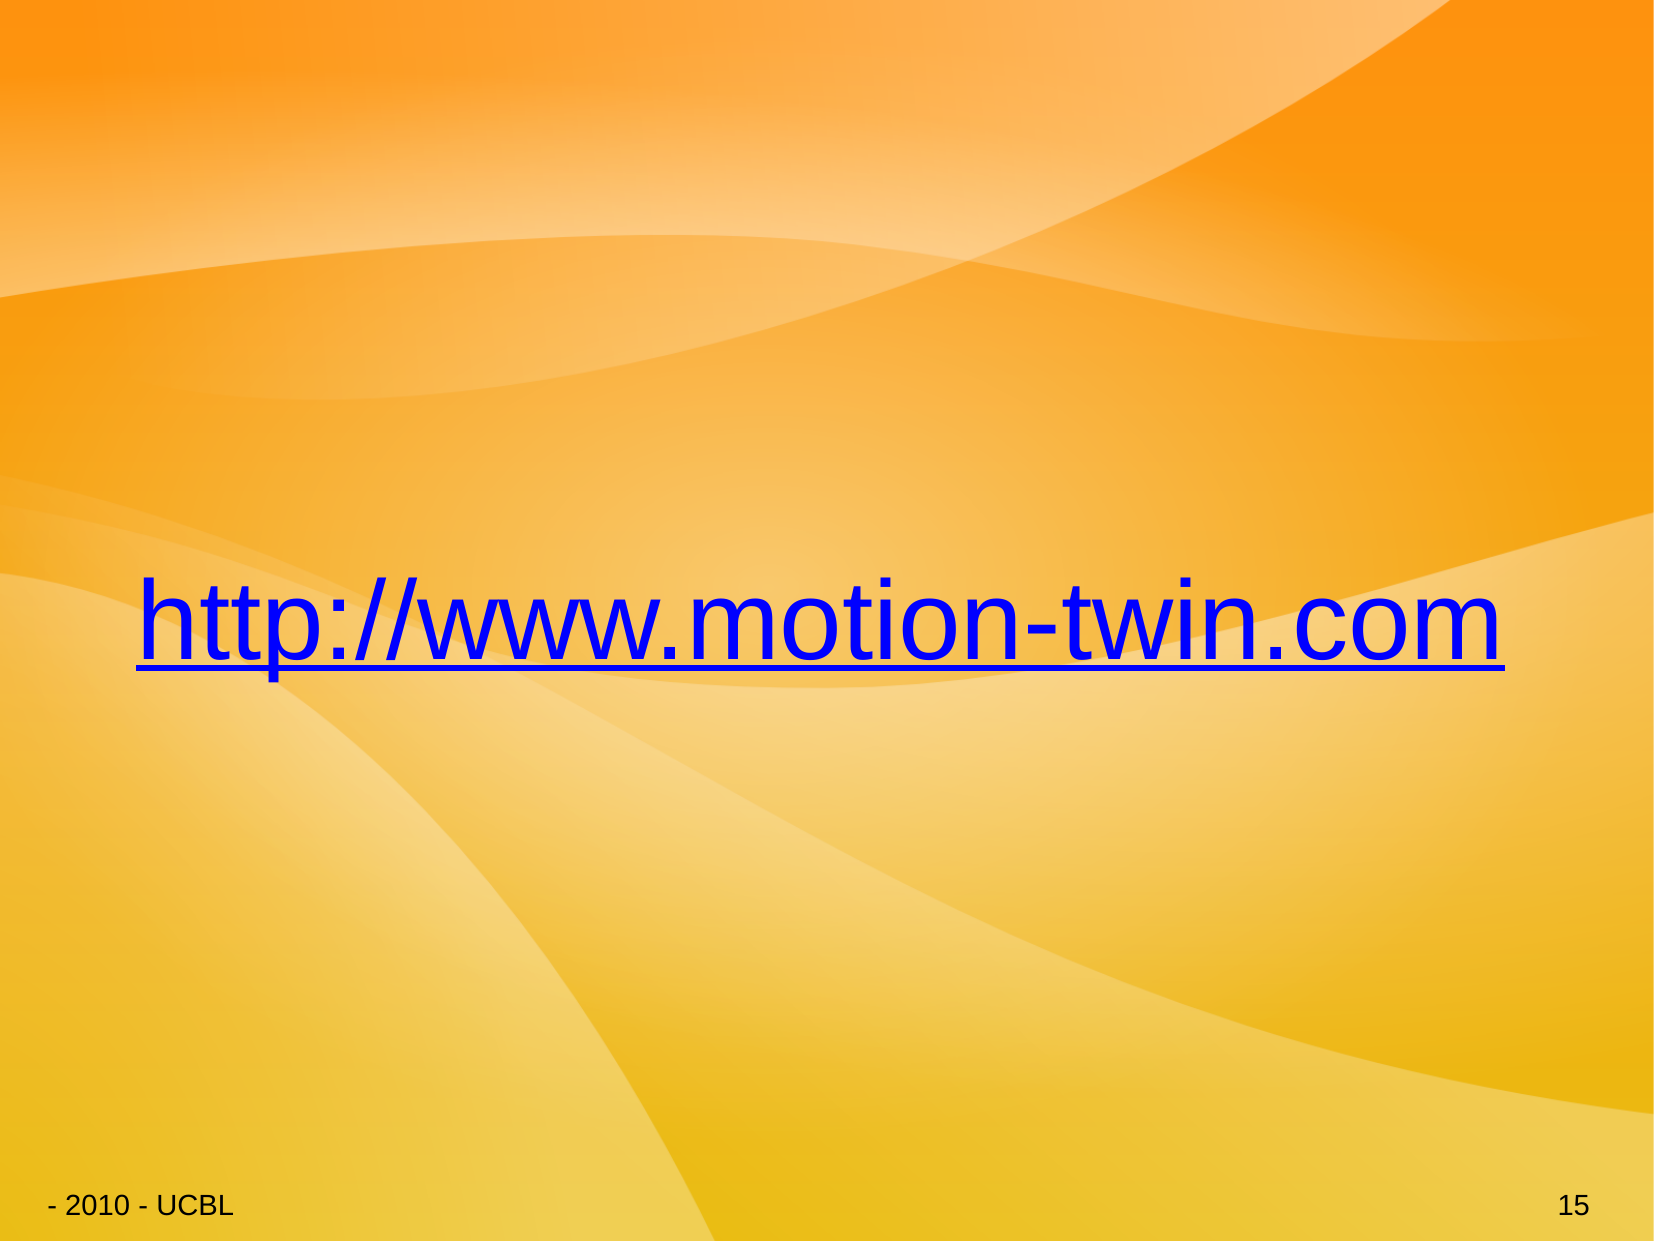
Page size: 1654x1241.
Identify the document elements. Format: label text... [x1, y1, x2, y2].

text_box <numéro> [1542, 1181, 1654, 1241]
text_box Adrian Gaudebert - 2010 - UCBL [16, 1181, 473, 1229]
picture [0, 0, 1654, 1241]
title http://www.motion-twin.com [76, 383, 1565, 857]
